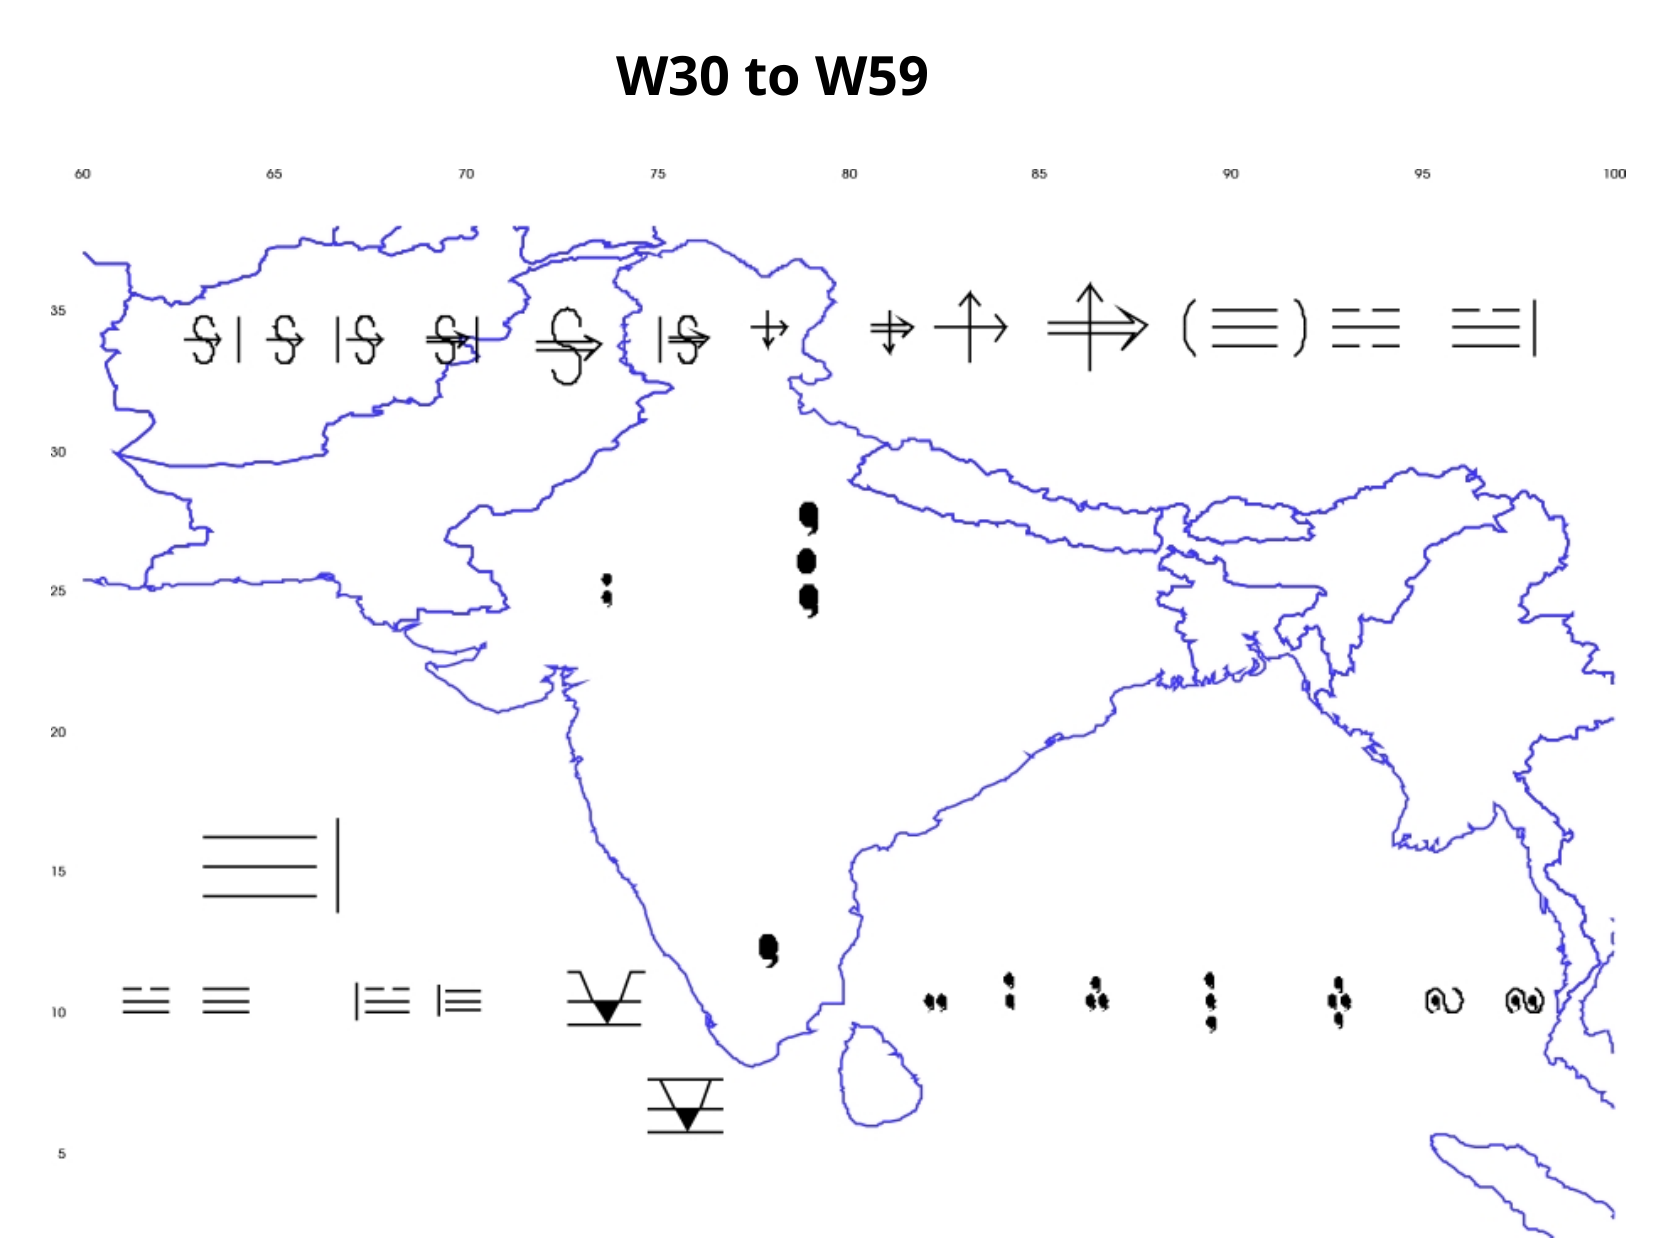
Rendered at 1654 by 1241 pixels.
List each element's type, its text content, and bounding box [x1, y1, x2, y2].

picture [51, 169, 1626, 1238]
text_box W30 to W59 [531, 29, 958, 120]
